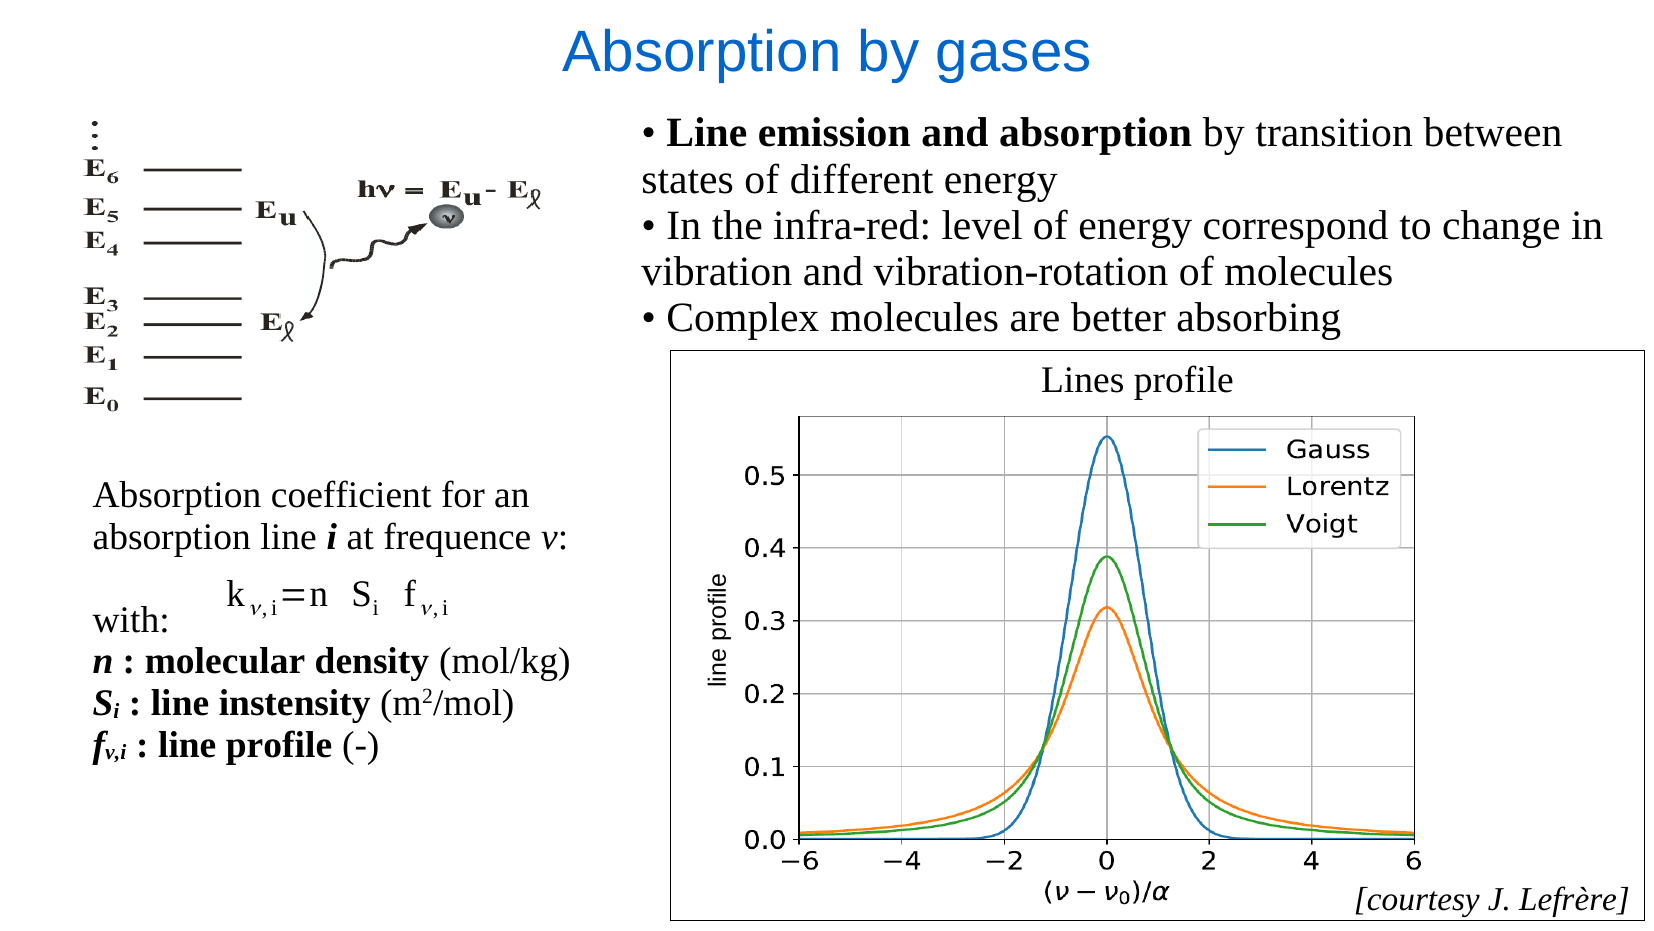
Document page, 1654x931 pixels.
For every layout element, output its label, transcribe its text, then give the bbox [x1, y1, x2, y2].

text_box [courtesy J. Lefrère] [1287, 873, 1646, 926]
text_box Lines profile [765, 352, 1510, 409]
text_box Absorption by gases [47, 11, 1608, 104]
picture [700, 401, 1434, 906]
picture [56, 113, 561, 413]
text_box Line emission and absorption by transition between states of different energy In the infra-red: level of energy correspond to change in vibration and vibration-rotation of molecules Complex molecules are better absorbing [626, 102, 1631, 349]
text_box line profile [695, 471, 739, 790]
text_box Absorption coefficient for an absorption line i at frequence ν: with: n : molecular density (mol/kg) Si : line instensity (m2/mol) fν,i : line profile (-) [77, 467, 618, 773]
chart [225, 573, 449, 621]
